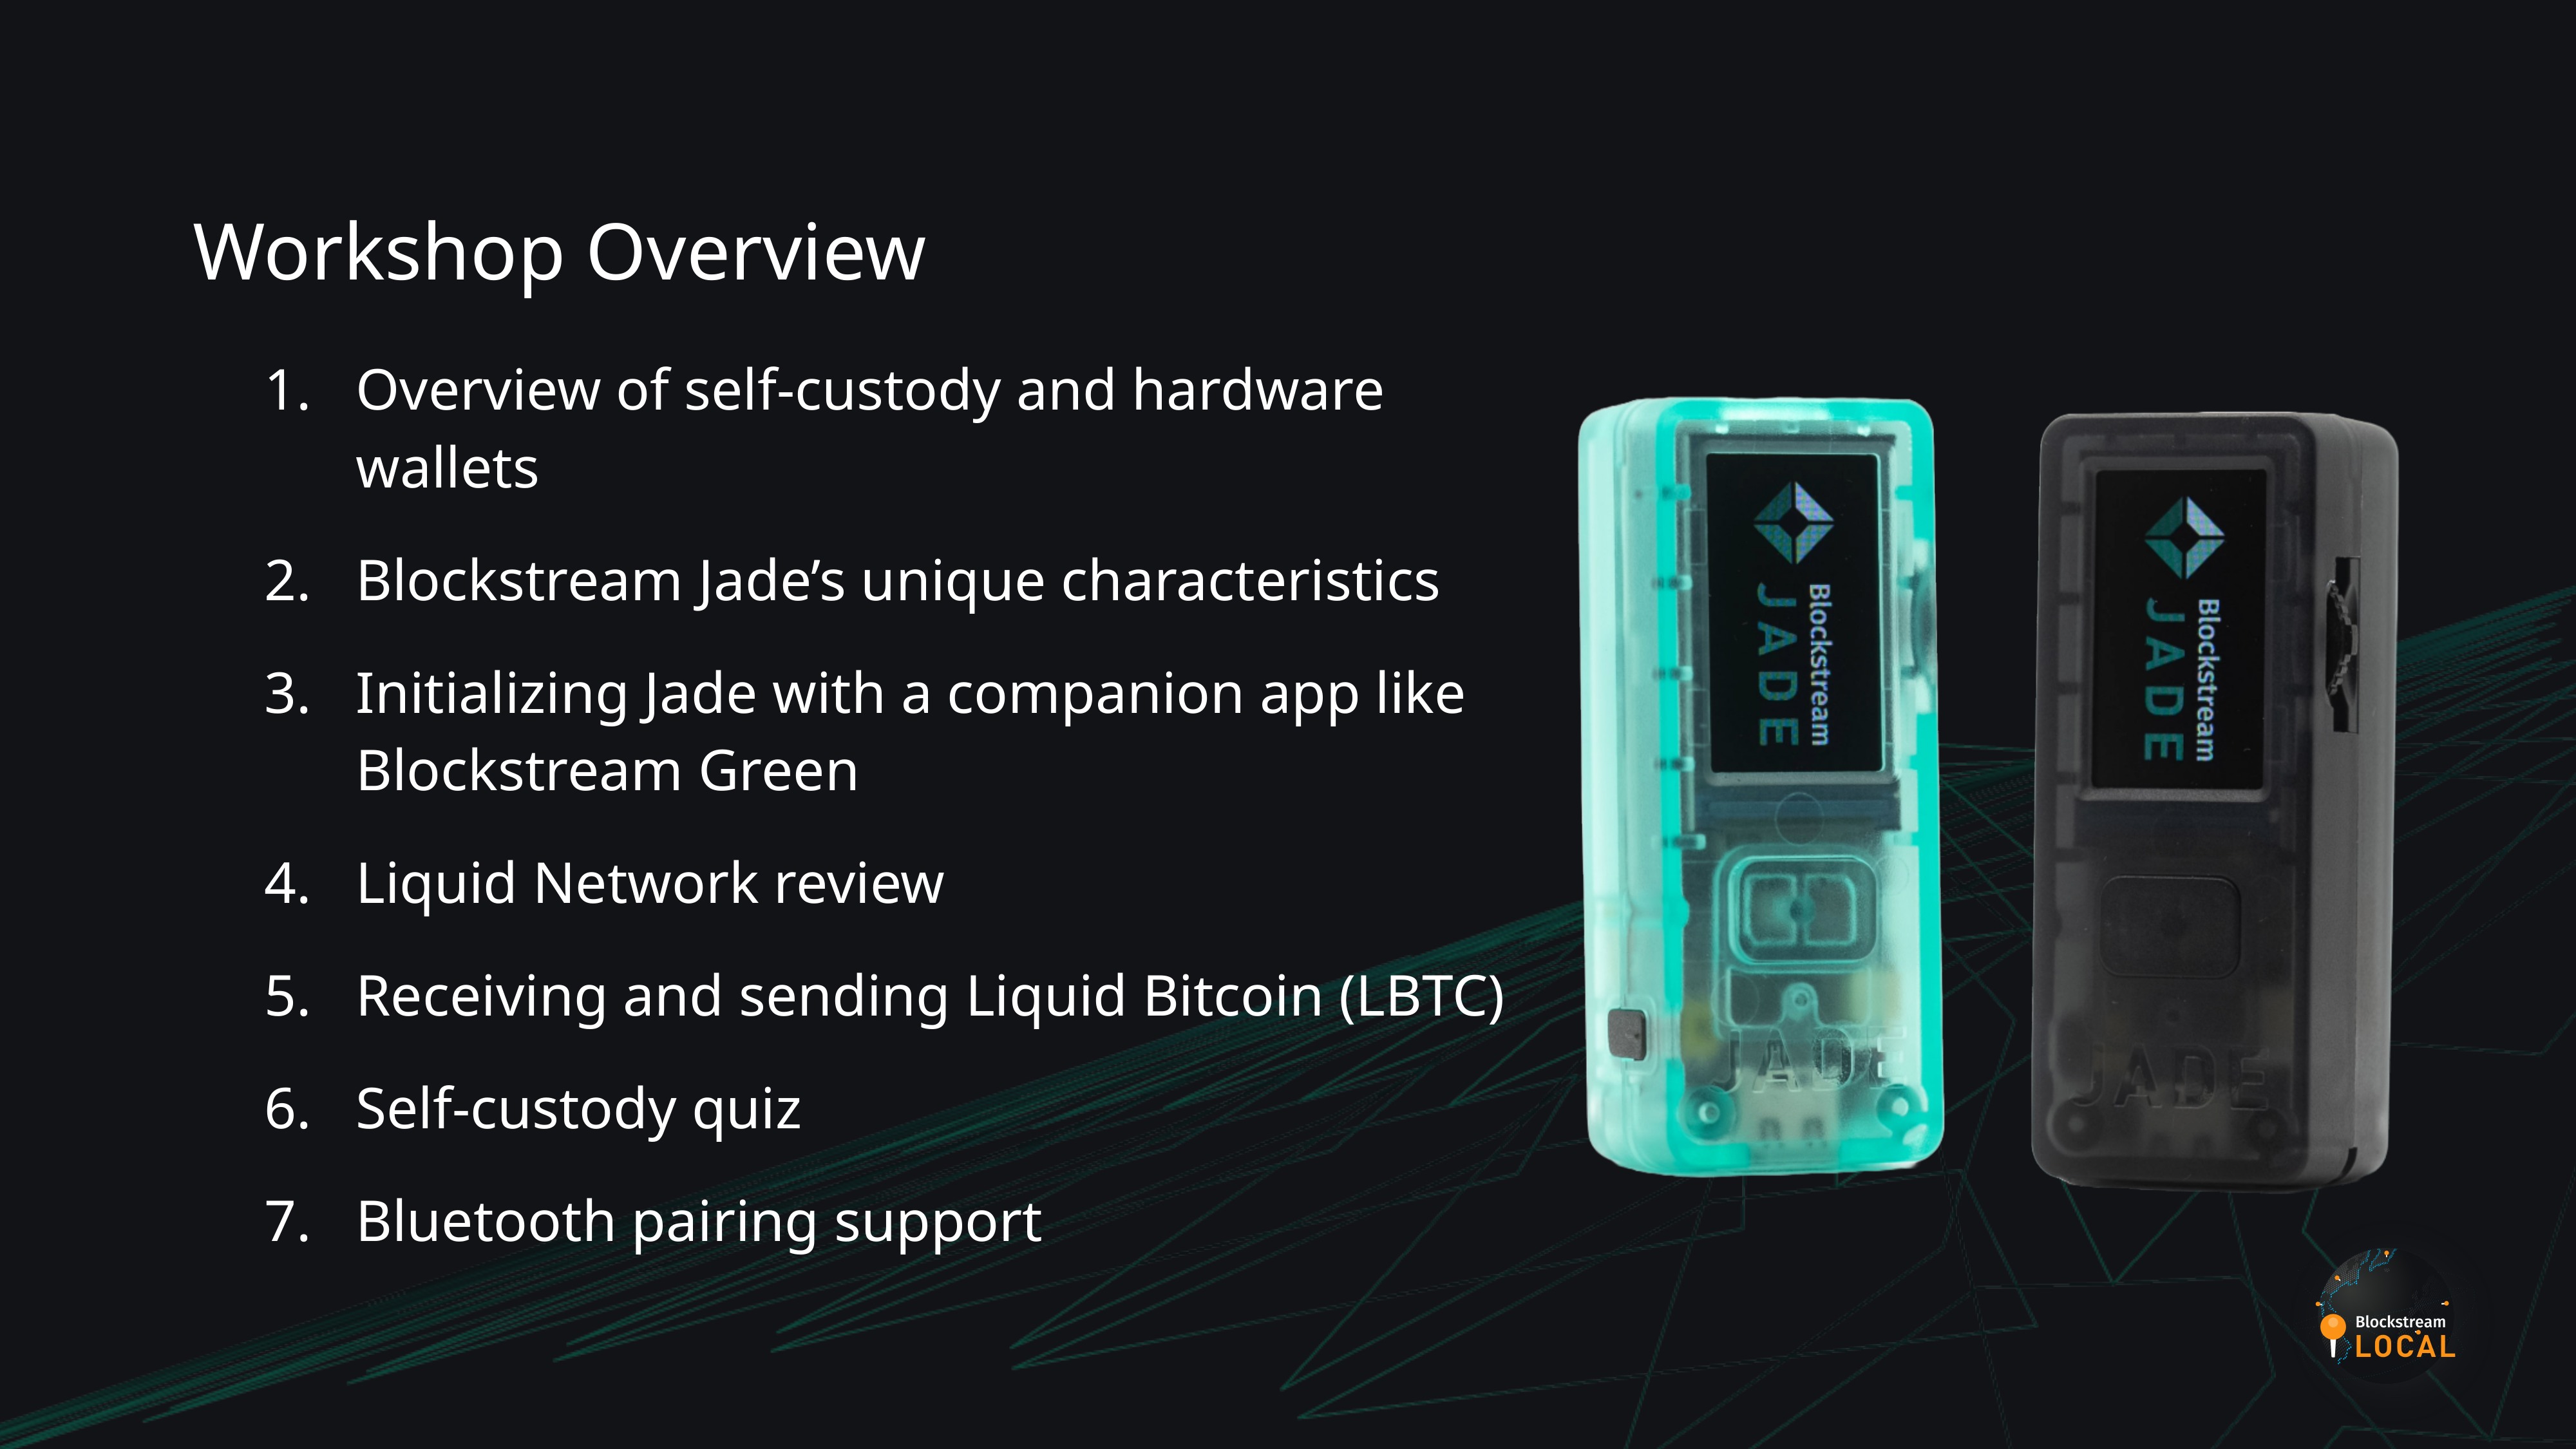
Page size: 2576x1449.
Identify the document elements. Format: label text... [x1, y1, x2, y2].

text_box Overview of self-custody and hardware wallets Blockstream Jade’s unique characteristics Initializing Jade with a companion app like Blockstream Green Liquid Network review Receiving and sending Liquid Bitcoin (LBTC) Self-custody quiz Bluetooth pairing support [211, 205, 974, 1278]
picture [0, 0, 2576, 1449]
list Workshop Overview [180, 188, 538, 314]
